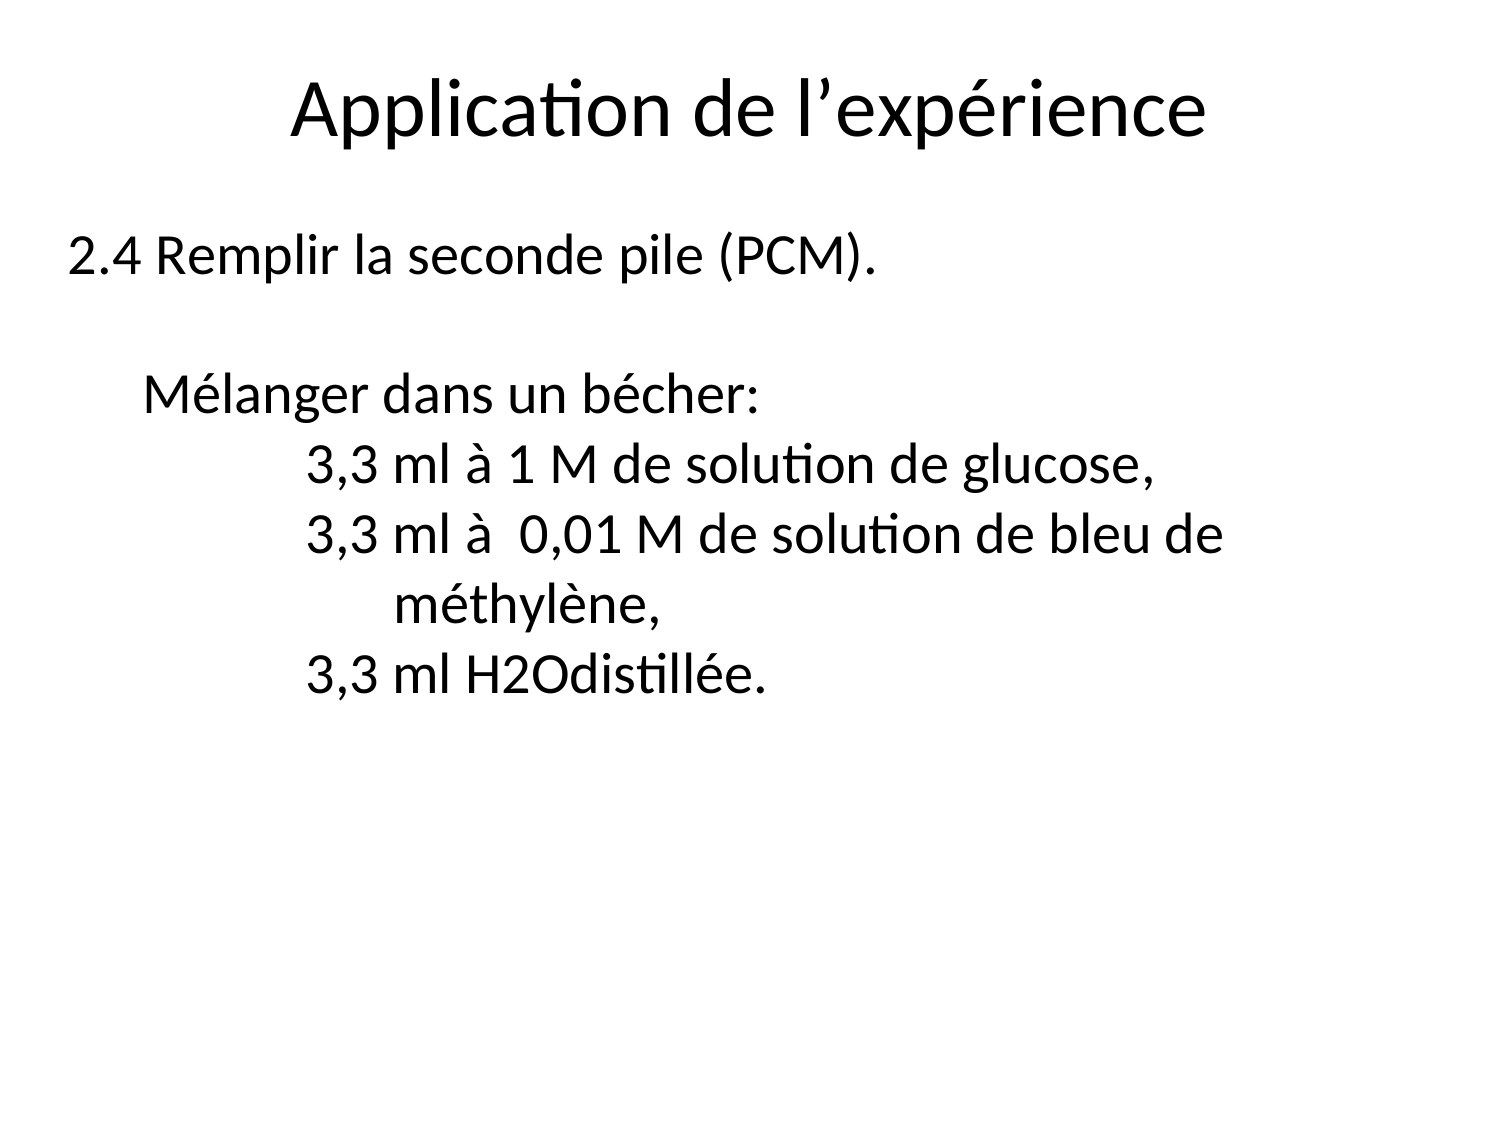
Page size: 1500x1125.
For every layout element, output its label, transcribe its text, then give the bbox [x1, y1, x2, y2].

text_box 2.4 Remplir la seconde pile (PCM). Mélanger dans un bécher: 3,3 ml à 1 M de solution de glucose, 3,3 ml à 0,01 M de solution de bleu de méthylène, 3,3 ml H2Odistillée. [53, 208, 1500, 854]
title Application de l’expérience [75, 45, 1426, 161]
